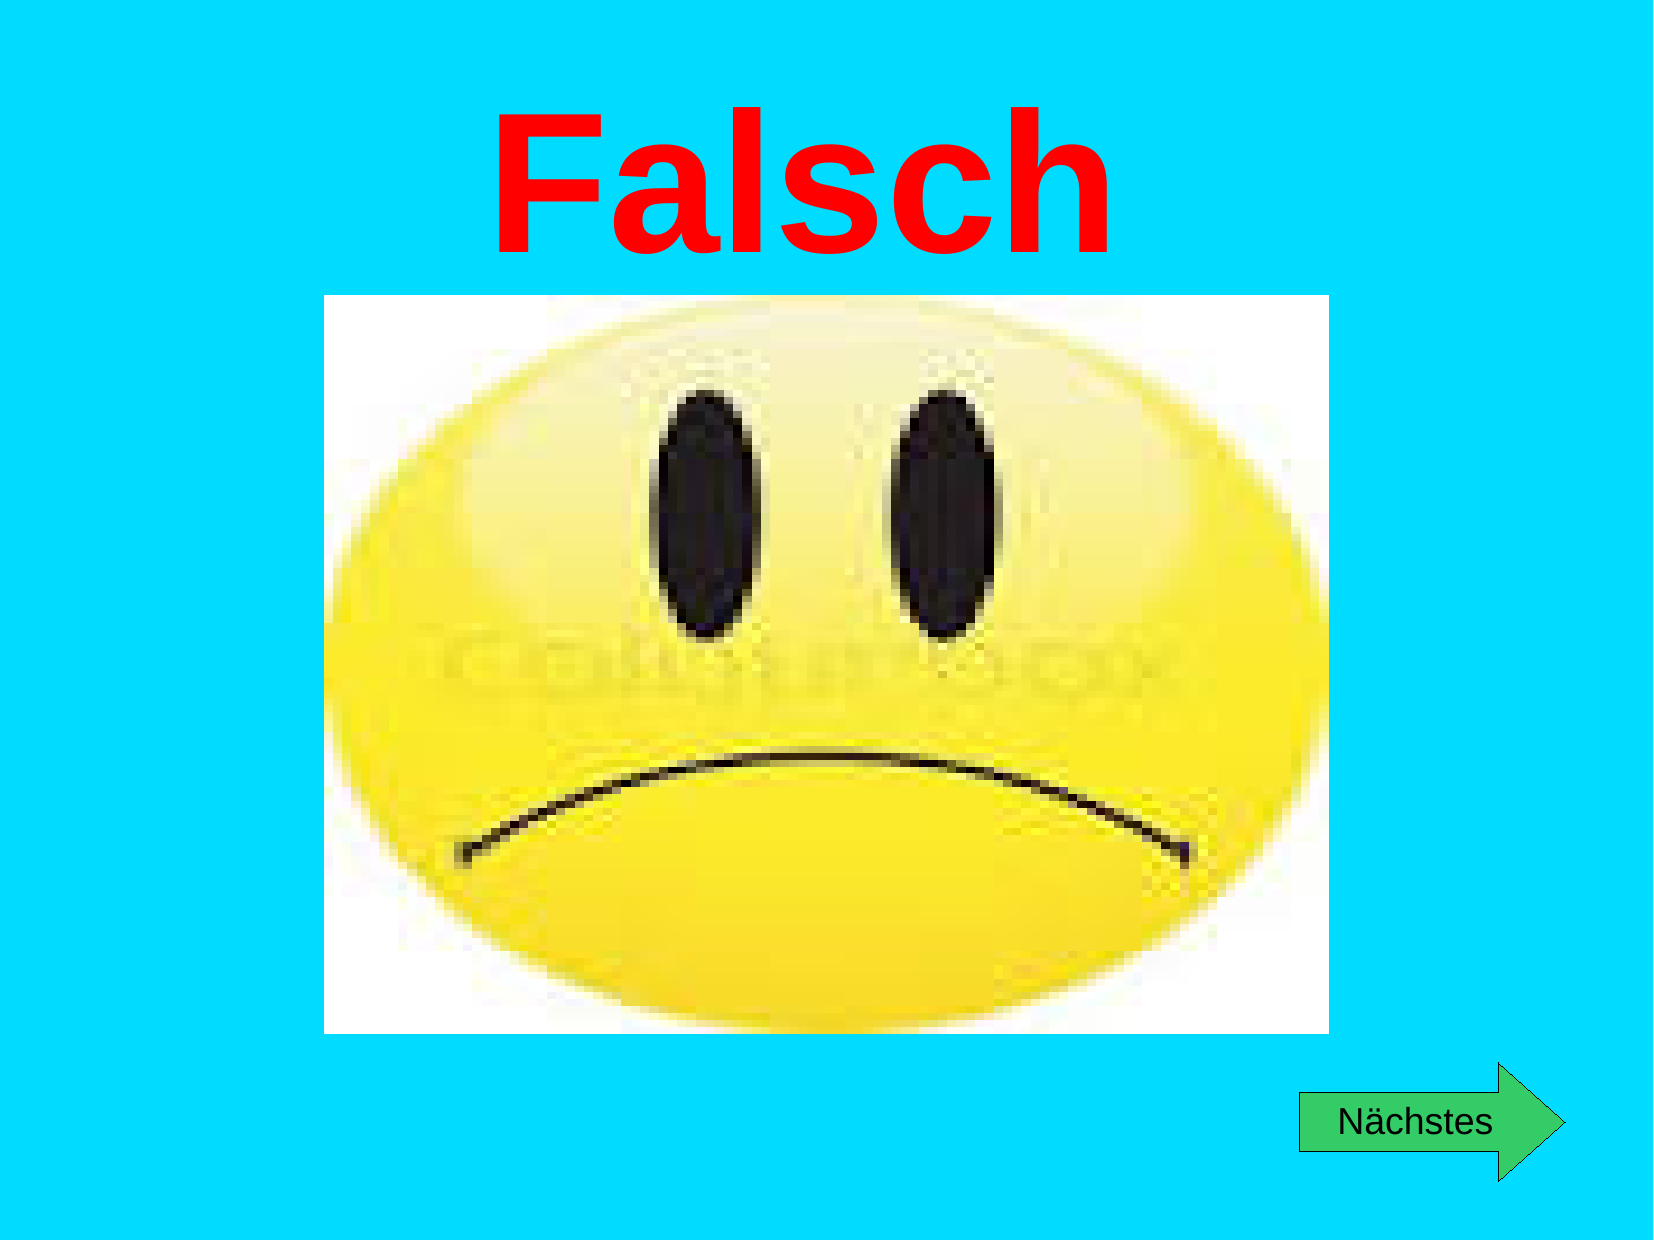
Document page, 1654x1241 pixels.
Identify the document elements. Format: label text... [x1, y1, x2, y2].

text_box Nächstes [1299, 1062, 1566, 1182]
title Falsch [59, 71, 1548, 296]
picture [324, 295, 1329, 1034]
